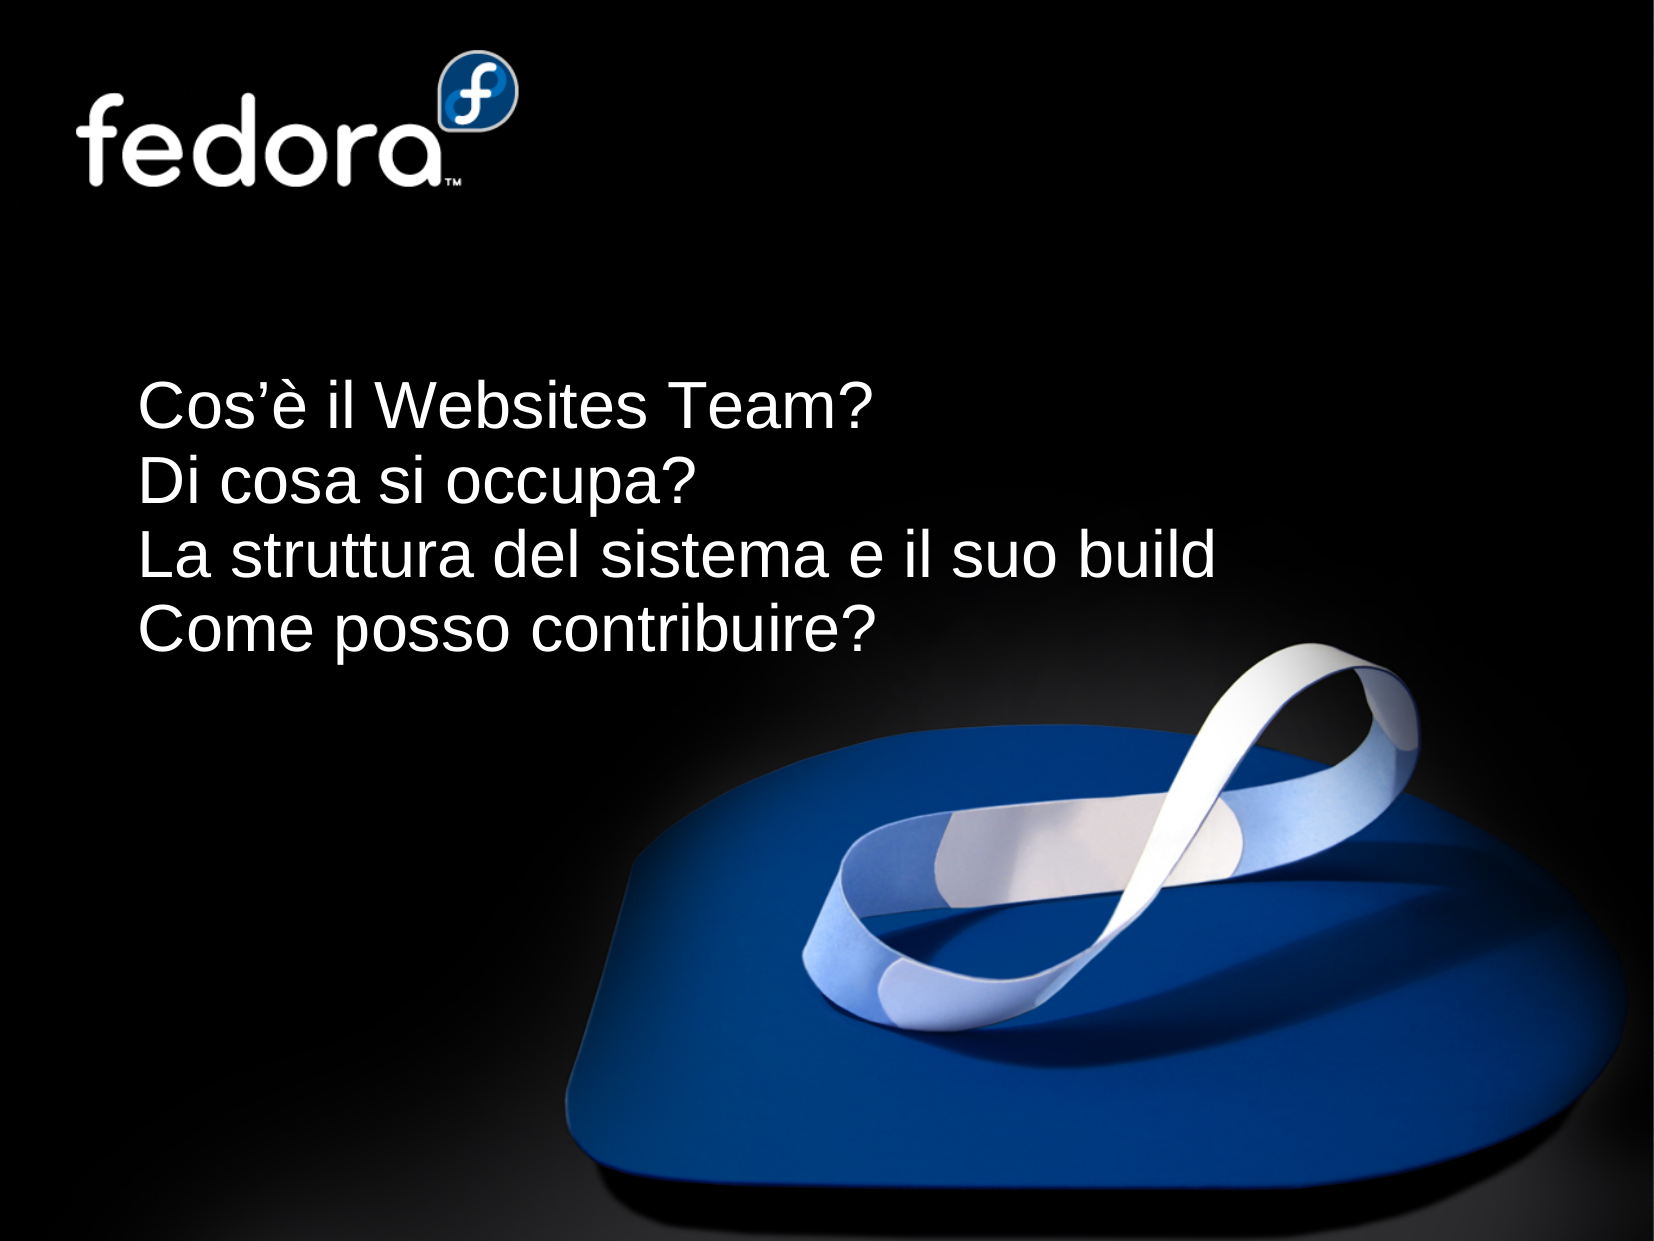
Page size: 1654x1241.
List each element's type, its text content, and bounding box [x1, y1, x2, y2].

picture [0, 0, 1654, 1241]
text_box Cos’è il Websites Team? Di cosa si occupa? La struttura del sistema e il suo build Come posso contribuire? [89, 76, 1578, 662]
